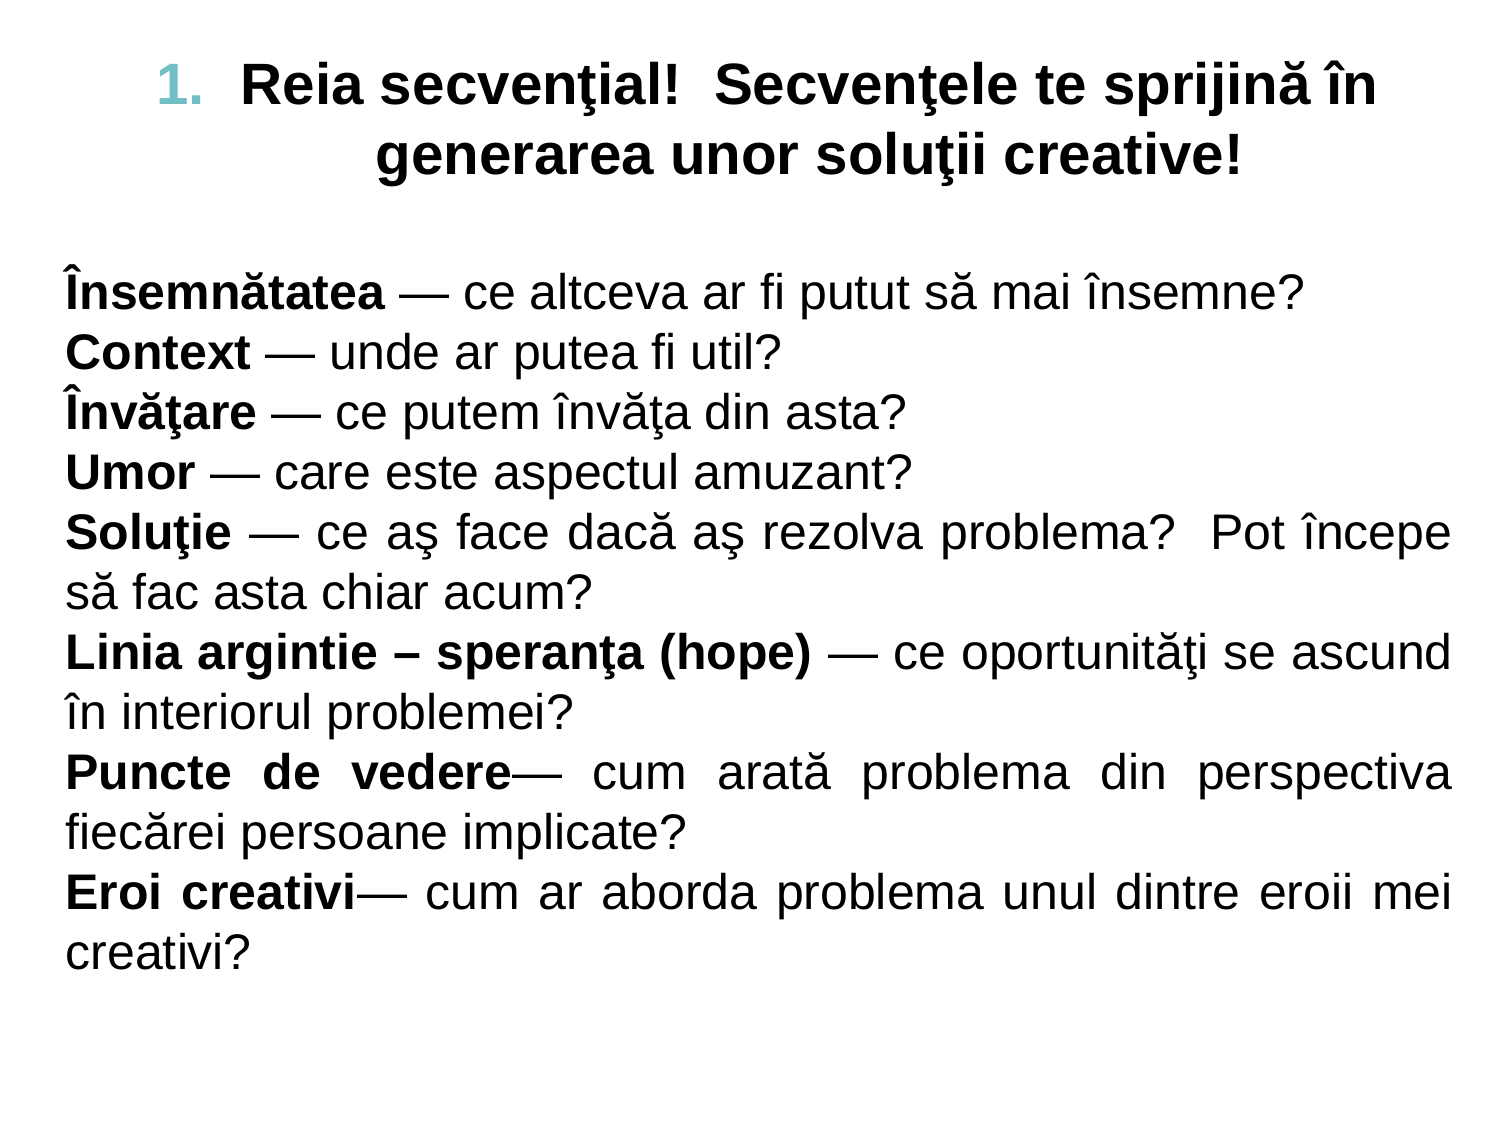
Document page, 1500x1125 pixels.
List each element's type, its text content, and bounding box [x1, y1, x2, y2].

list Însemnătatea — ce altceva ar fi putut să mai însemne? Context — unde ar putea fi util? Învăţare — ce putem învăţa din asta? Umor — care este aspectul amuzant? Soluţie — ce aş face dacă aş rezolva problema? Pot începe să fac asta chiar acum? Linia argintie – speranţa (hope) — ce oportunităţi se ascund în interiorul problemei? Puncte de vedere— cum arată problema din perspectiva fiecărei persoane implicate? Eroi creativi— cum ar aborda problema unul dintre eroii mei creativi? [51, 252, 1468, 980]
title Reia secvenţial! Secvenţele te sprijină în generarea unor soluţii creative! [105, 38, 1418, 211]
